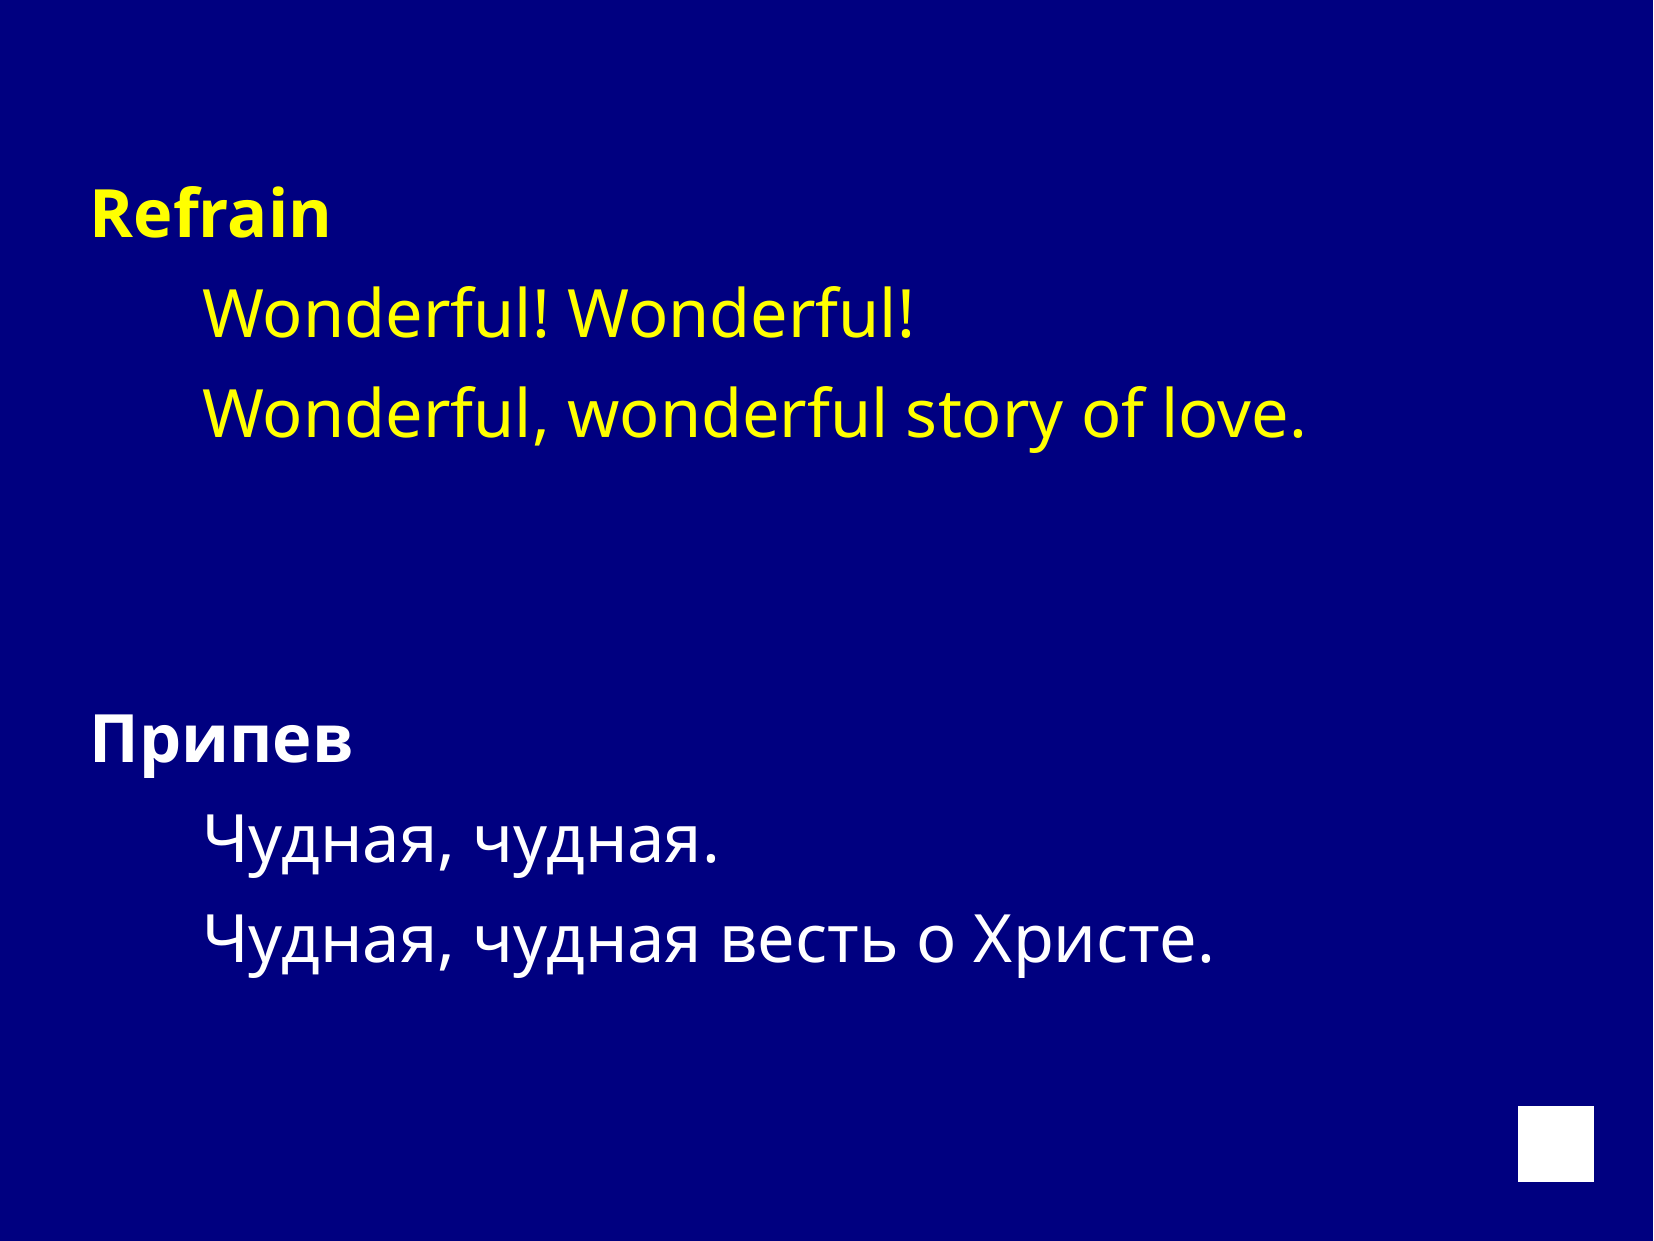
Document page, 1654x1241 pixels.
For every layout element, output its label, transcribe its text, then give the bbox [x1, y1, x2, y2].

text_box Refrain Wonderful! Wonderful! Wonderful, wonderful story of love. [75, 150, 1576, 638]
text_box Припев Чудная, чудная. Чудная, чудная весть о Христе. [75, 675, 1576, 1163]
text_box [1518, 1106, 1594, 1182]
